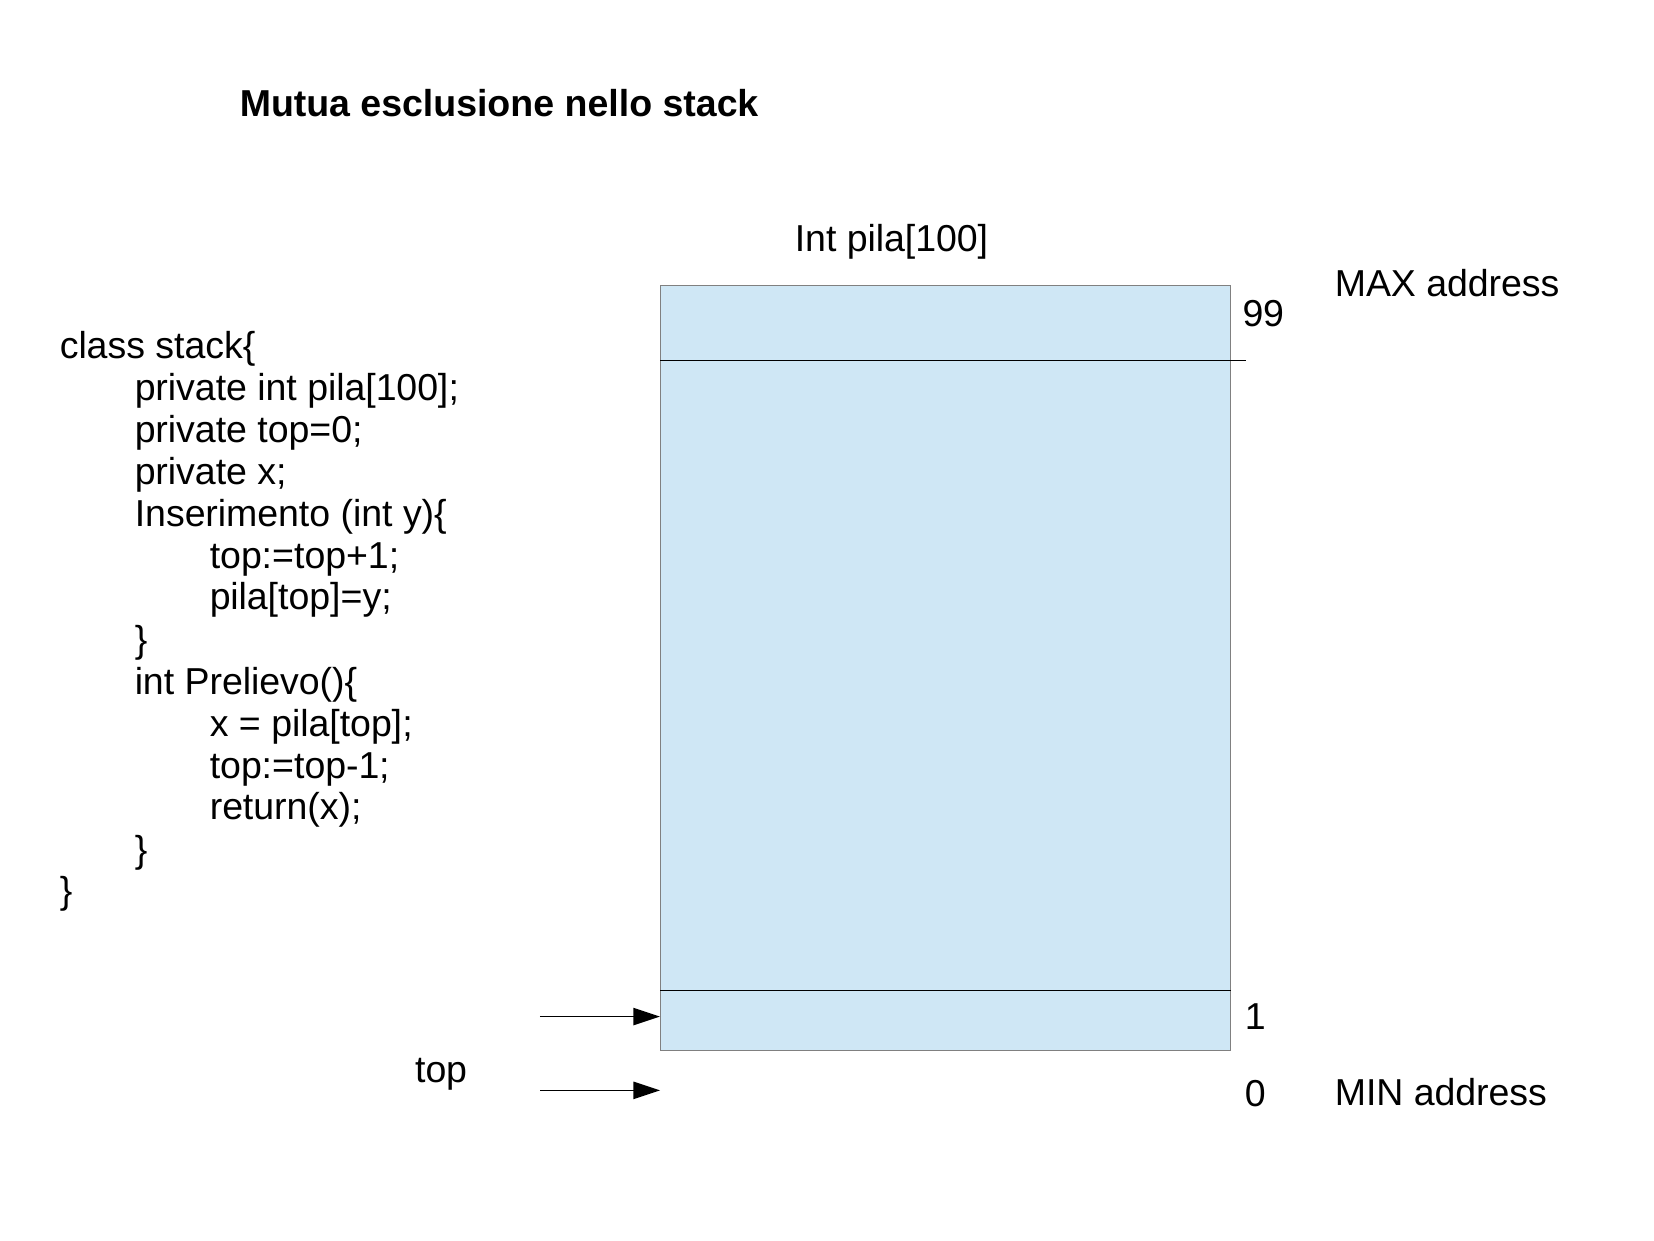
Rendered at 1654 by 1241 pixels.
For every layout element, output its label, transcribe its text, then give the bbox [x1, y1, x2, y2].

text_box class stack{ private int pila[100]; private top=0; private x; Inserimento (int y){ top:=top+1; pila[top]=y; } int Prelievo(){ x = pila[top]; top:=top-1; return(x); } } [45, 316, 556, 920]
text_box MAX address [1320, 255, 1606, 312]
text_box 99 [1227, 285, 1318, 343]
text_box MIN address [1320, 1064, 1606, 1121]
text_box [660, 361, 1231, 990]
text_box Mutua esclusione nello stack [225, 75, 1006, 132]
text_box top [400, 1041, 716, 1099]
text_box Int pila[100] [780, 210, 1081, 267]
text_box [660, 991, 1231, 1051]
text_box 0 [1230, 1065, 1321, 1122]
text_box 1 [1230, 988, 1321, 1046]
text_box [660, 285, 1231, 360]
